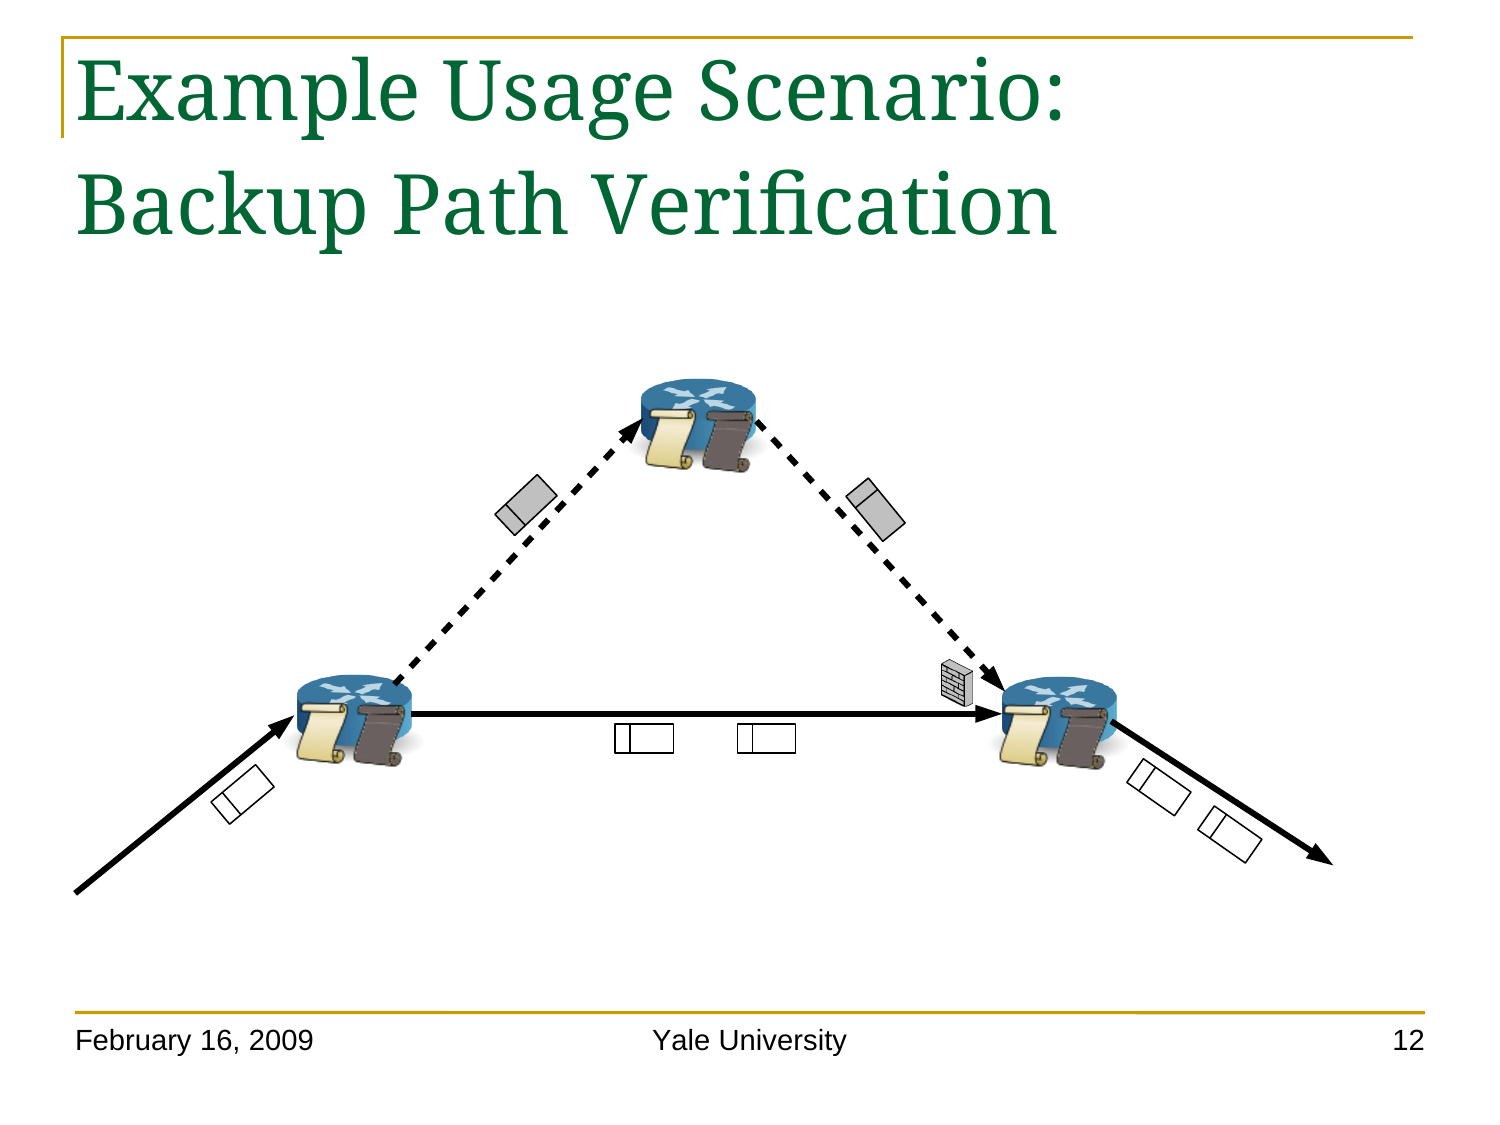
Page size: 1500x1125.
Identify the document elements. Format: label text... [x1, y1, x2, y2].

text_box [211, 793, 240, 825]
picture [940, 659, 973, 707]
text_box [856, 491, 906, 542]
text_box [1126, 758, 1154, 791]
picture [269, 659, 447, 773]
text_box [737, 724, 796, 754]
text_box [223, 764, 275, 814]
text_box [1197, 805, 1225, 839]
text_box [615, 724, 674, 754]
text_box [494, 504, 525, 536]
text_box [1211, 815, 1262, 864]
picture [974, 661, 1152, 775]
title Example Usage Scenario: Backup Path Verification [75, 48, 1425, 243]
text_box [1140, 768, 1192, 816]
text_box [845, 478, 877, 507]
text_box [506, 474, 558, 525]
picture [613, 363, 791, 477]
